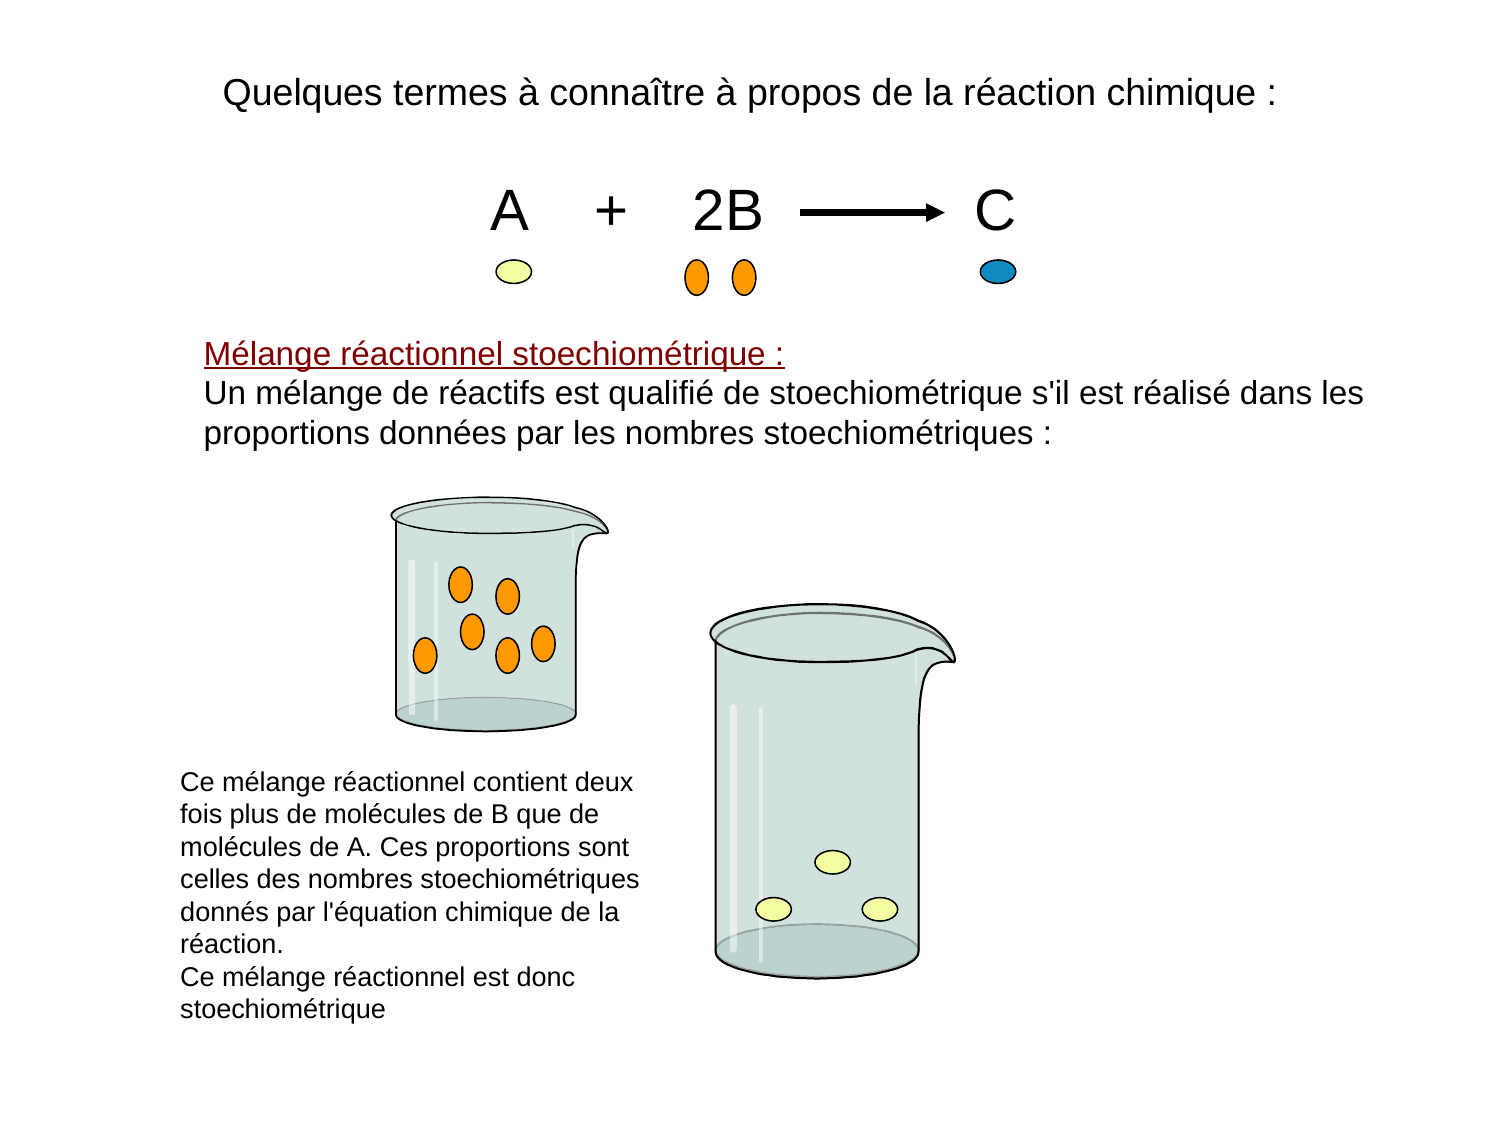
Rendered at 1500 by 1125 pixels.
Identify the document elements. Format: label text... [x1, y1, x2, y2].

text_box Quelques termes à connaître à propos de la réaction chimique : [141, 60, 1359, 130]
text_box Ce mélange réactionnel contient deux fois plus de molécules de B que de molécules de A. Ces proportions sont celles des nombres stoechiométriques donnés par l'équation chimique de la réaction. Ce mélange réactionnel est donc stoechiométrique [165, 756, 674, 1032]
text_box [531, 626, 556, 662]
text_box [495, 637, 520, 674]
text_box [732, 259, 756, 296]
text_box [496, 259, 532, 284]
text_box [495, 578, 520, 615]
text_box Mélange réactionnel stoechiométrique : Un mélange de réactifs est qualifié de stoechiométrique s'il est réalisé dans les proportions données par les nombres stoechiométriques : [188, 324, 1382, 473]
picture [389, 496, 610, 733]
text_box [814, 850, 851, 875]
title A + 2B C [79, 141, 1430, 272]
text_box [460, 614, 485, 650]
text_box [448, 566, 473, 603]
picture [708, 602, 957, 981]
text_box [684, 259, 709, 296]
text_box [755, 897, 792, 922]
text_box [980, 259, 1016, 284]
text_box [862, 897, 898, 922]
text_box [413, 637, 437, 674]
